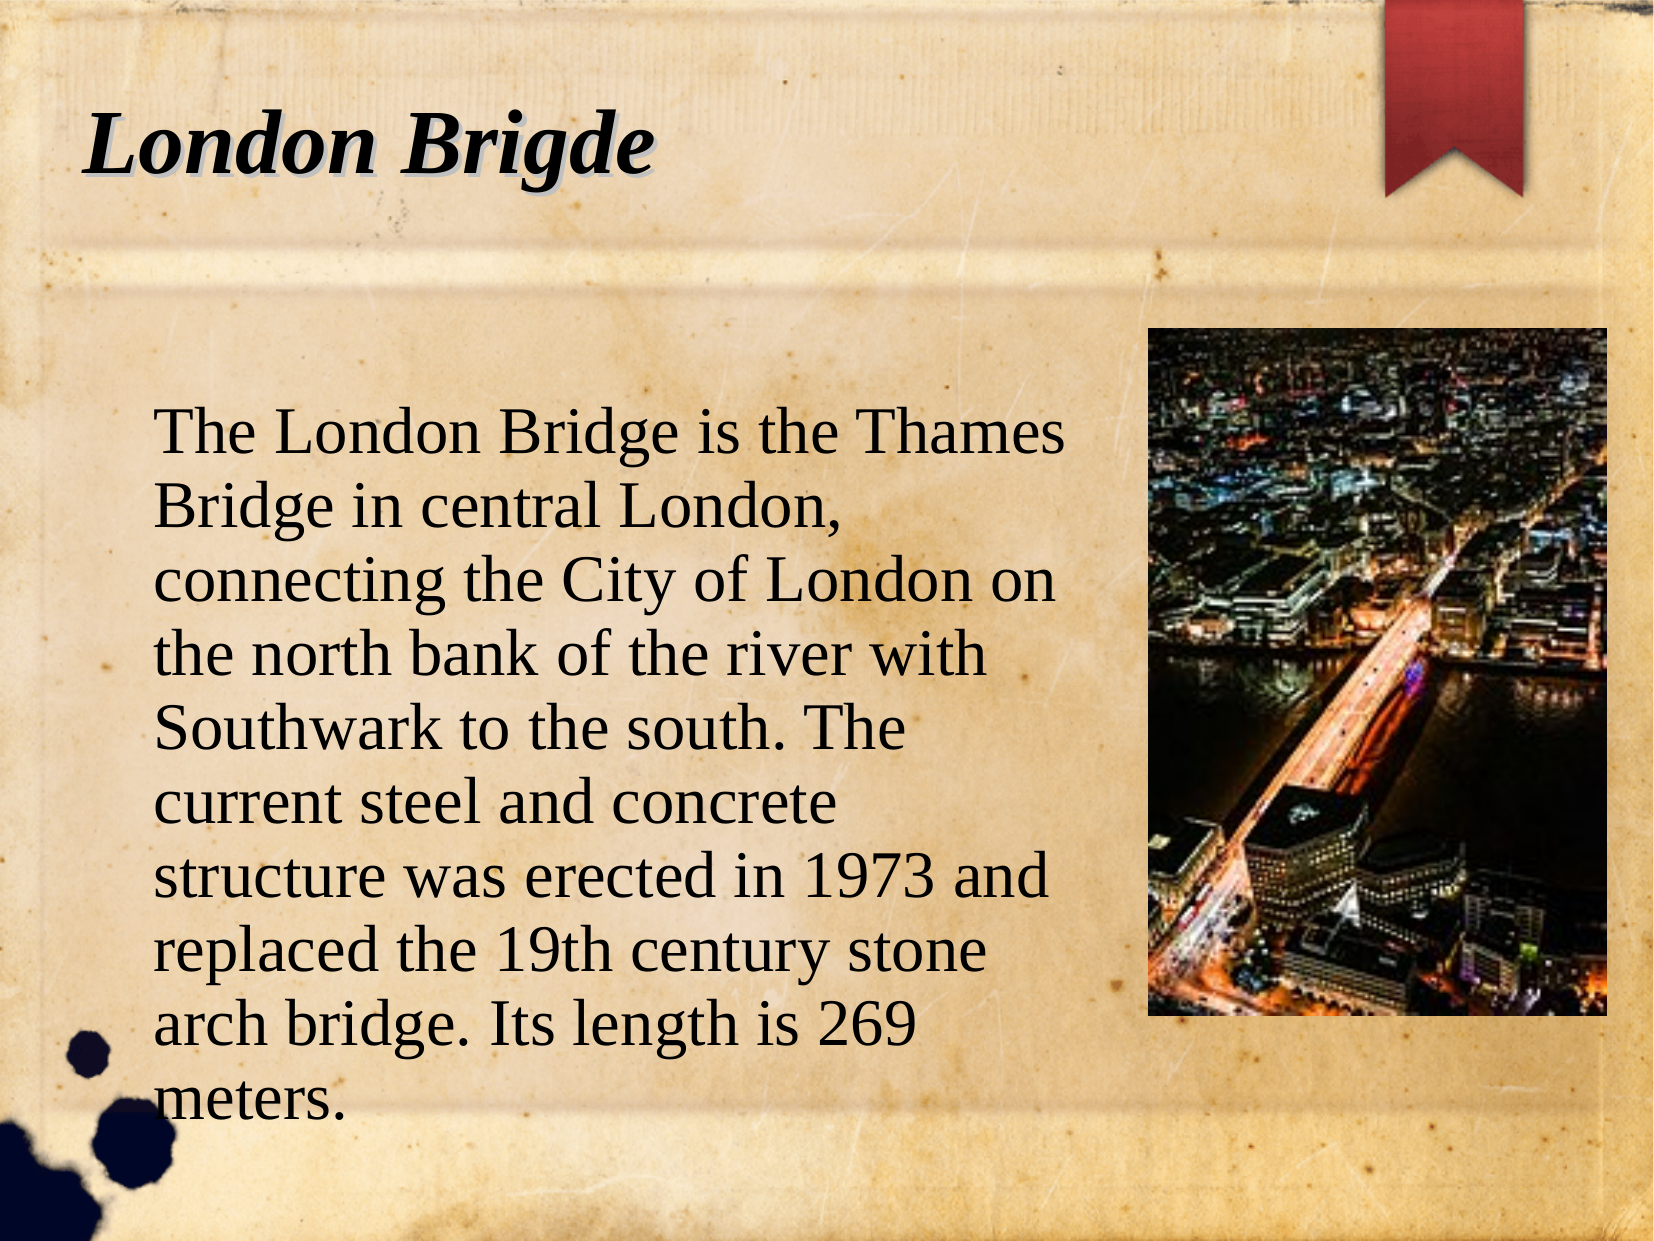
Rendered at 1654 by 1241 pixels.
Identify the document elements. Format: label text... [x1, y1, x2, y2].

title London Brigde [82, 49, 1347, 237]
picture [0, 0, 1654, 1241]
list The London Bridge is the Thames Bridge in central London, connecting the City of London on the north bank of the river with Southwark to the south. The current steel and concrete structure was erected in 1973 and replaced the 19th century stone arch bridge. Its length is 269 meters. [82, 290, 1075, 1075]
